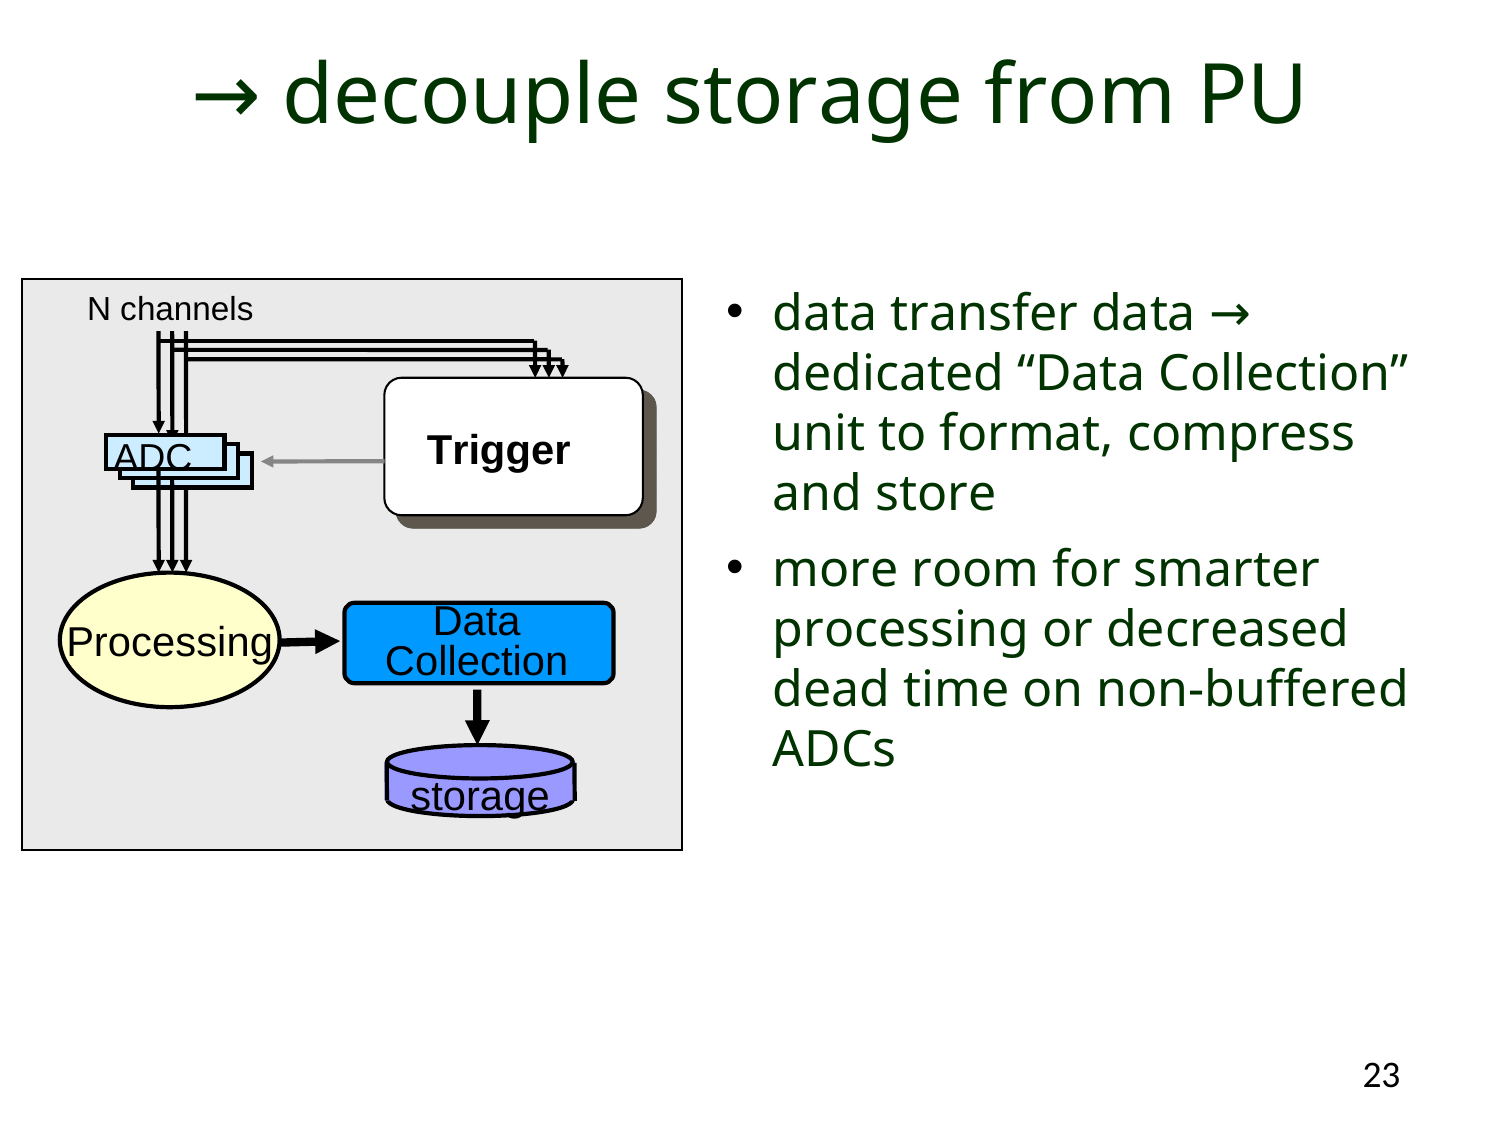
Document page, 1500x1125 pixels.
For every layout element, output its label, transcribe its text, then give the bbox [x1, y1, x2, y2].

text_box [22, 278, 683, 851]
text_box Processing [59, 572, 280, 708]
text_box Data Collection [369, 595, 584, 691]
text_box storage [395, 761, 566, 827]
title → decouple storage from PU [6, 0, 1495, 180]
list data transfer data → dedicated “Data Collection” unit to format, compress and store more room for smarter processing or decreased dead time on non-buffered ADCs [711, 272, 1473, 1091]
text_box ADC [98, 425, 228, 486]
text_box N channels [71, 279, 270, 335]
text_box Trigger [411, 414, 586, 481]
